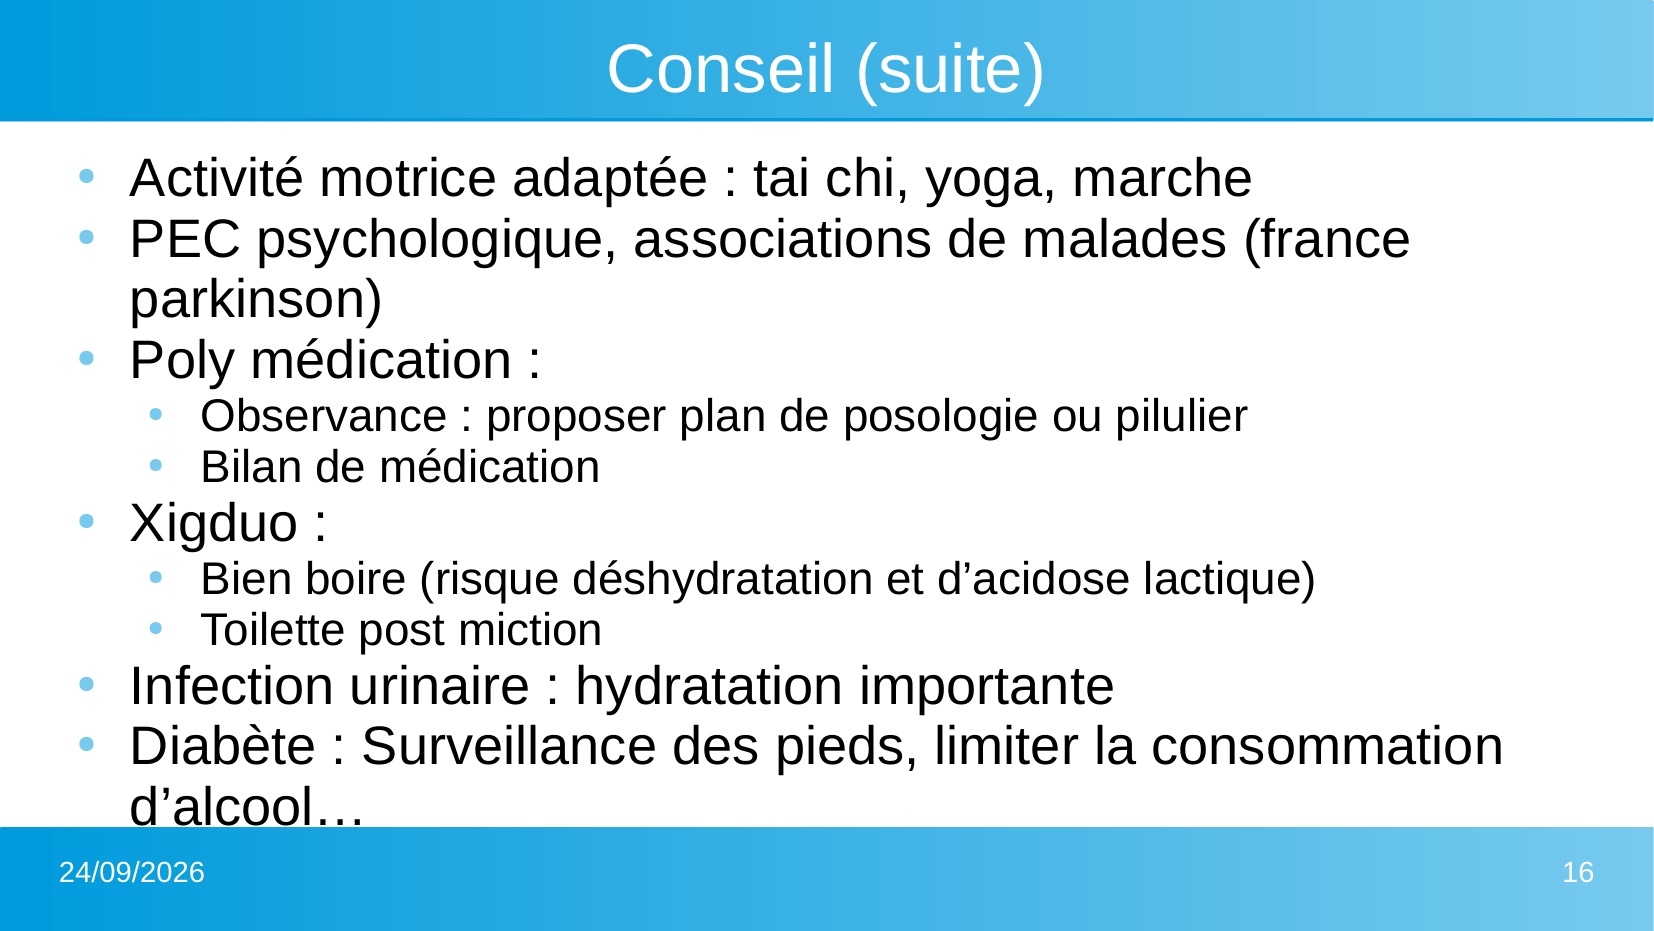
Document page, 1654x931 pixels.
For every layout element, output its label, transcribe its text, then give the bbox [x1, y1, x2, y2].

list Activité motrice adaptée : tai chi, yoga, marche PEC psychologique, associations de malades (france parkinson) Poly médication : Observance : proposer plan de posologie ou pilulier Bilan de médication Xigduo : Bien boire (risque déshydratation et d’acidose lactique) Toilette post miction Infection urinaire : hydratation importante Diabète : Surveillance des pieds, limiter la consommation d’alcool… [59, 147, 1595, 768]
title Conseil (suite) [59, 29, 1595, 108]
